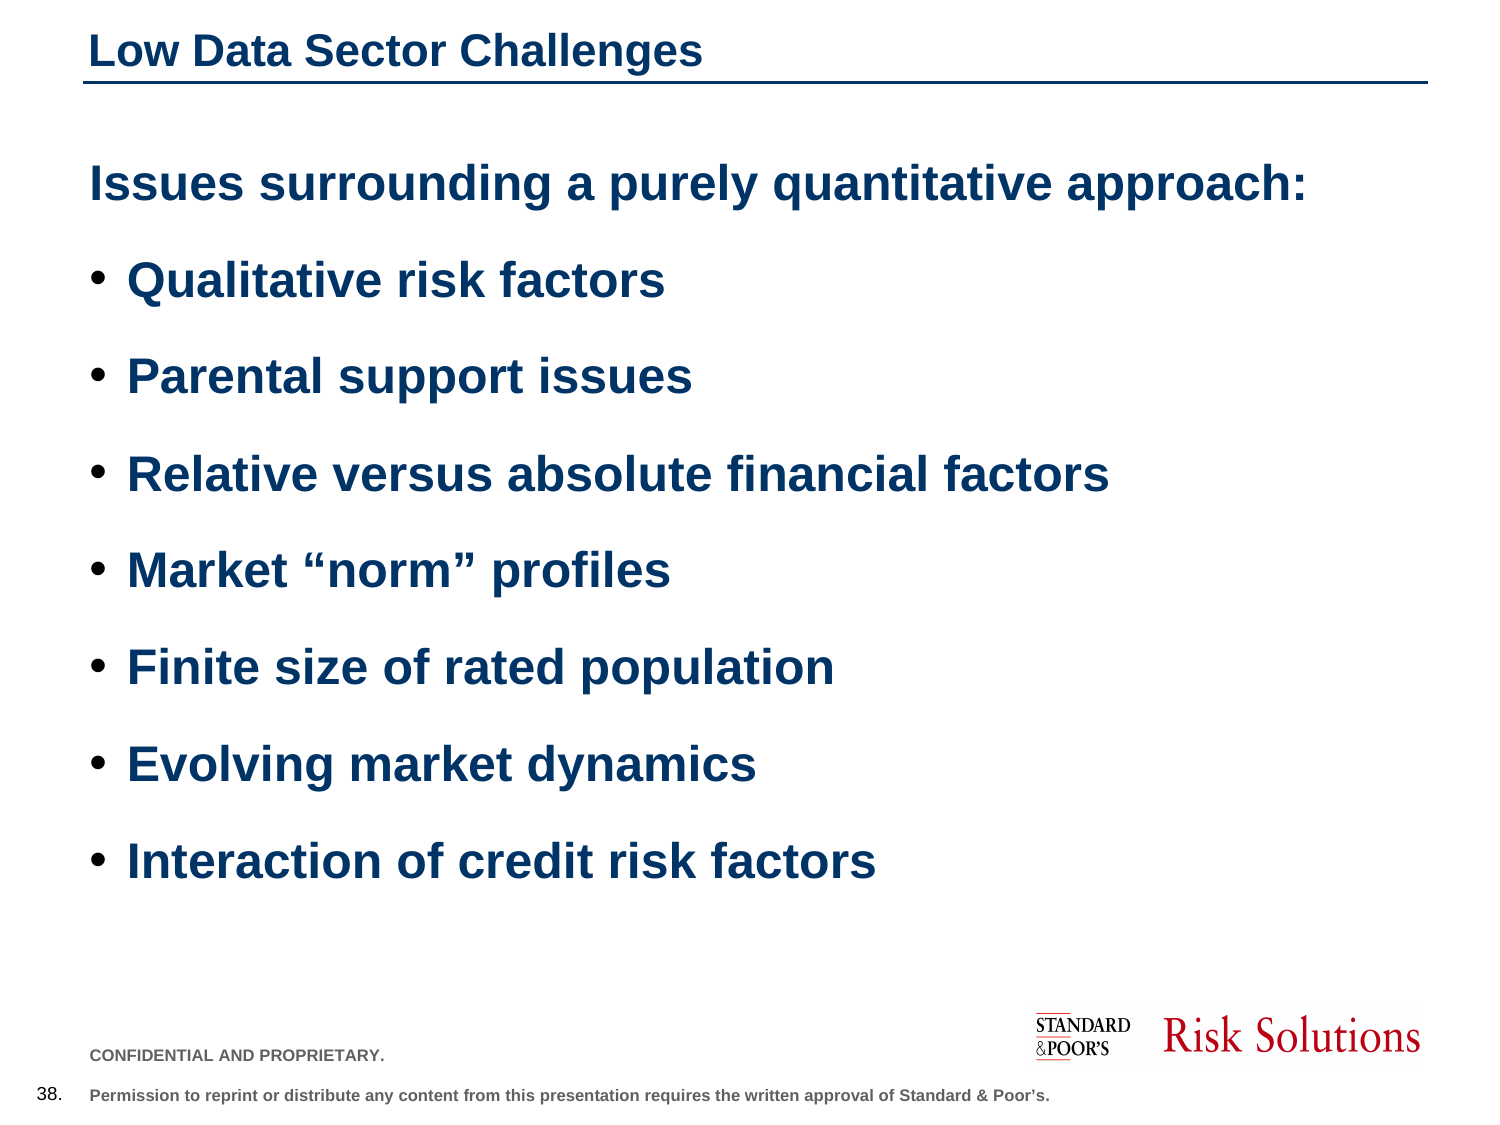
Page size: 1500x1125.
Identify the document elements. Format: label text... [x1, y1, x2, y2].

picture [1029, 1004, 1424, 1067]
list Issues surrounding a purely quantitative approach: Qualitative risk factors Parental support issues Relative versus absolute financial factors Market “norm” profiles Finite size of rated population Evolving market dynamics Interaction of credit risk factors [74, 130, 1426, 982]
title Low Data Sector Challenges [73, 8, 1429, 85]
